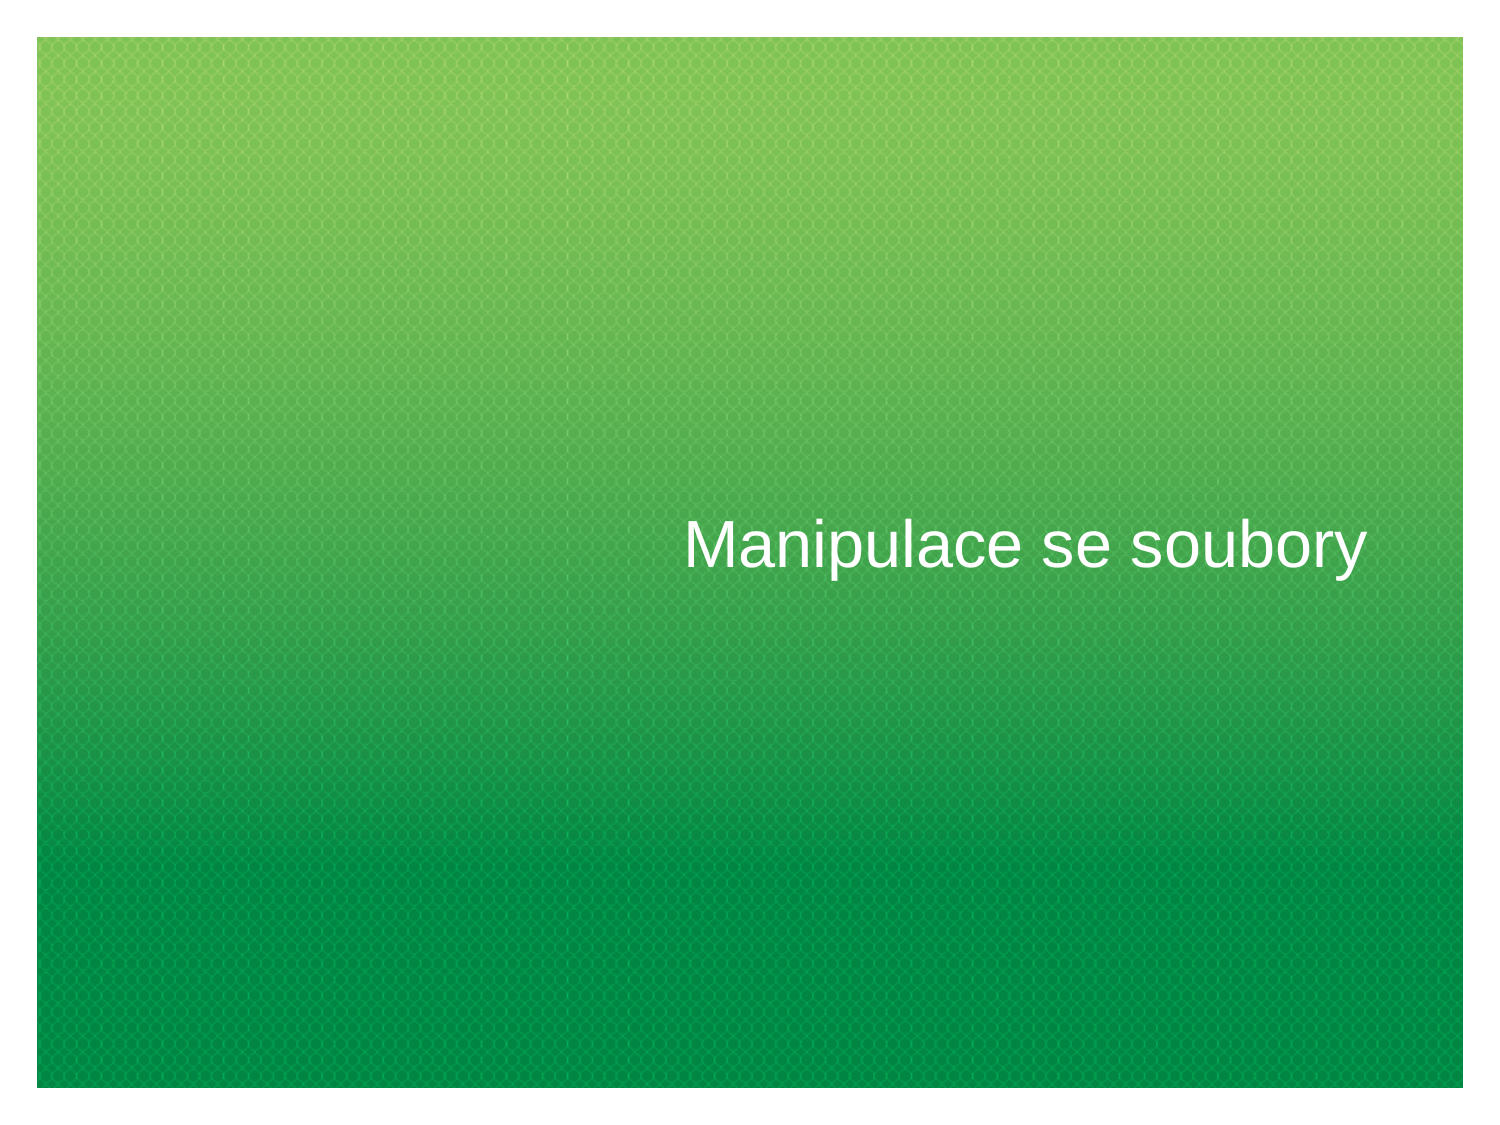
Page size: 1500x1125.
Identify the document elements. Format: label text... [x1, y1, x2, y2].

picture [37, 37, 1463, 1088]
title Manipulace se soubory [135, 450, 1369, 638]
